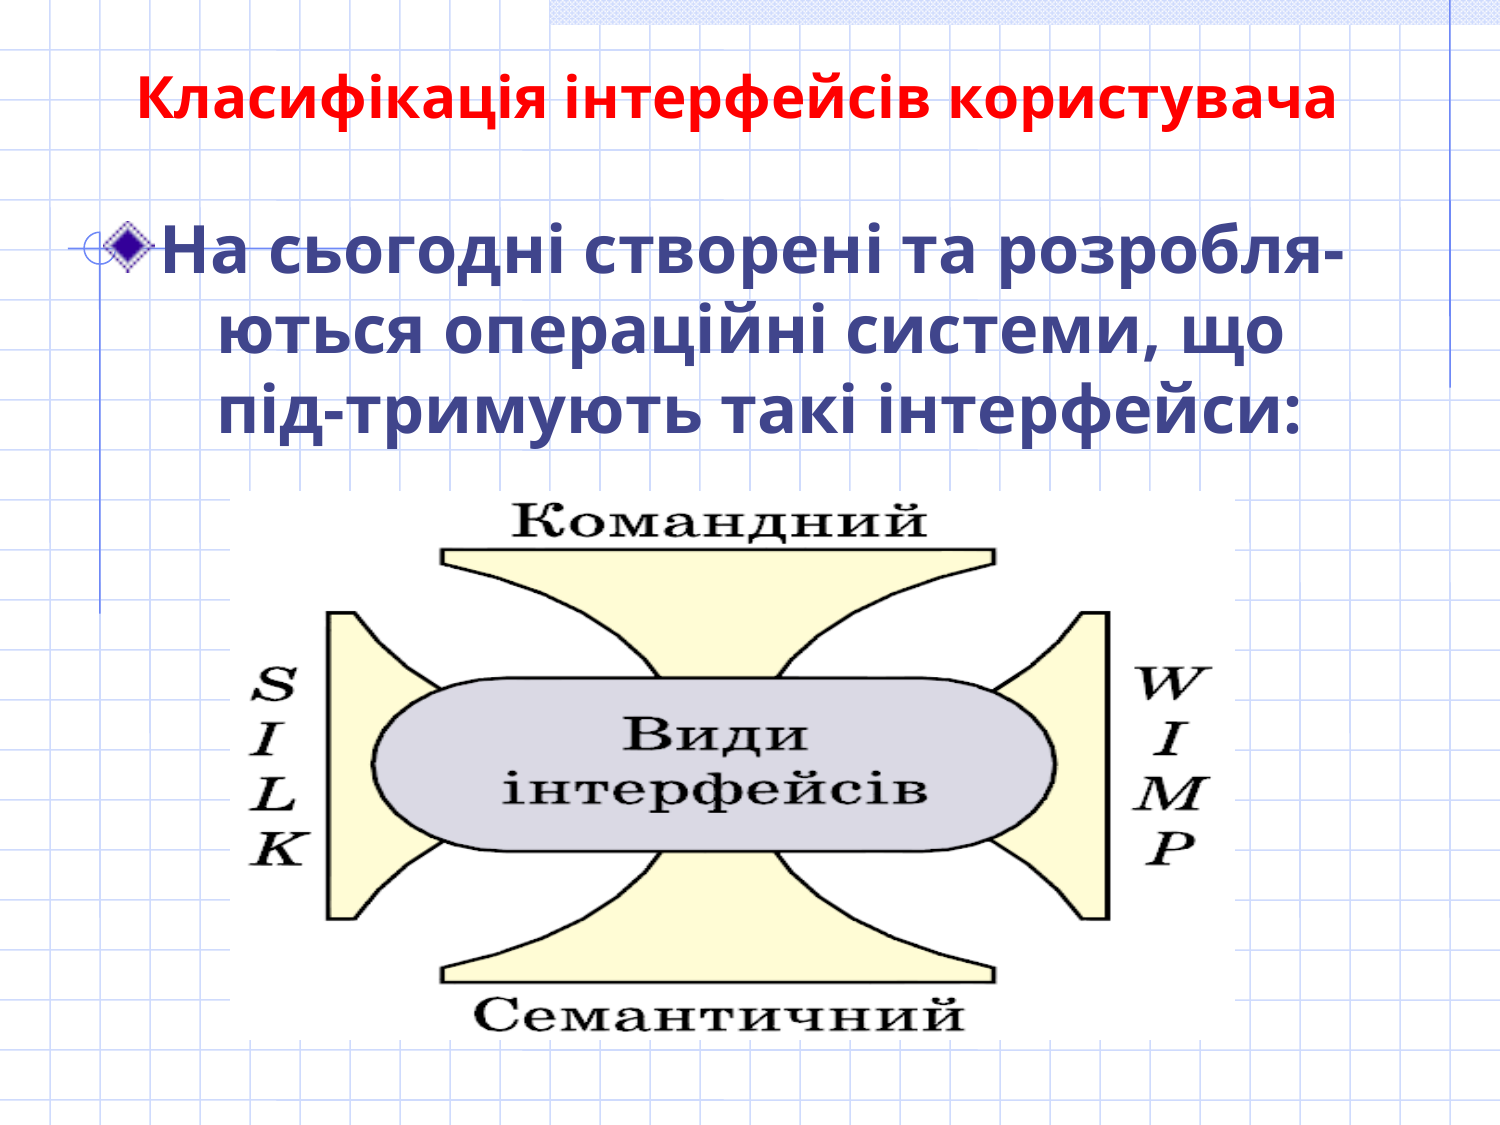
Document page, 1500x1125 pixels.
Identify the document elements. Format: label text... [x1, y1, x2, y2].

picture [230, 491, 1235, 1040]
title Класифікація інтерфейсів користувача [99, 50, 1375, 138]
list На сьогодні створені та розробля-ються операційні системи, що під-тримують такі інтерфейси: [88, 199, 1442, 739]
